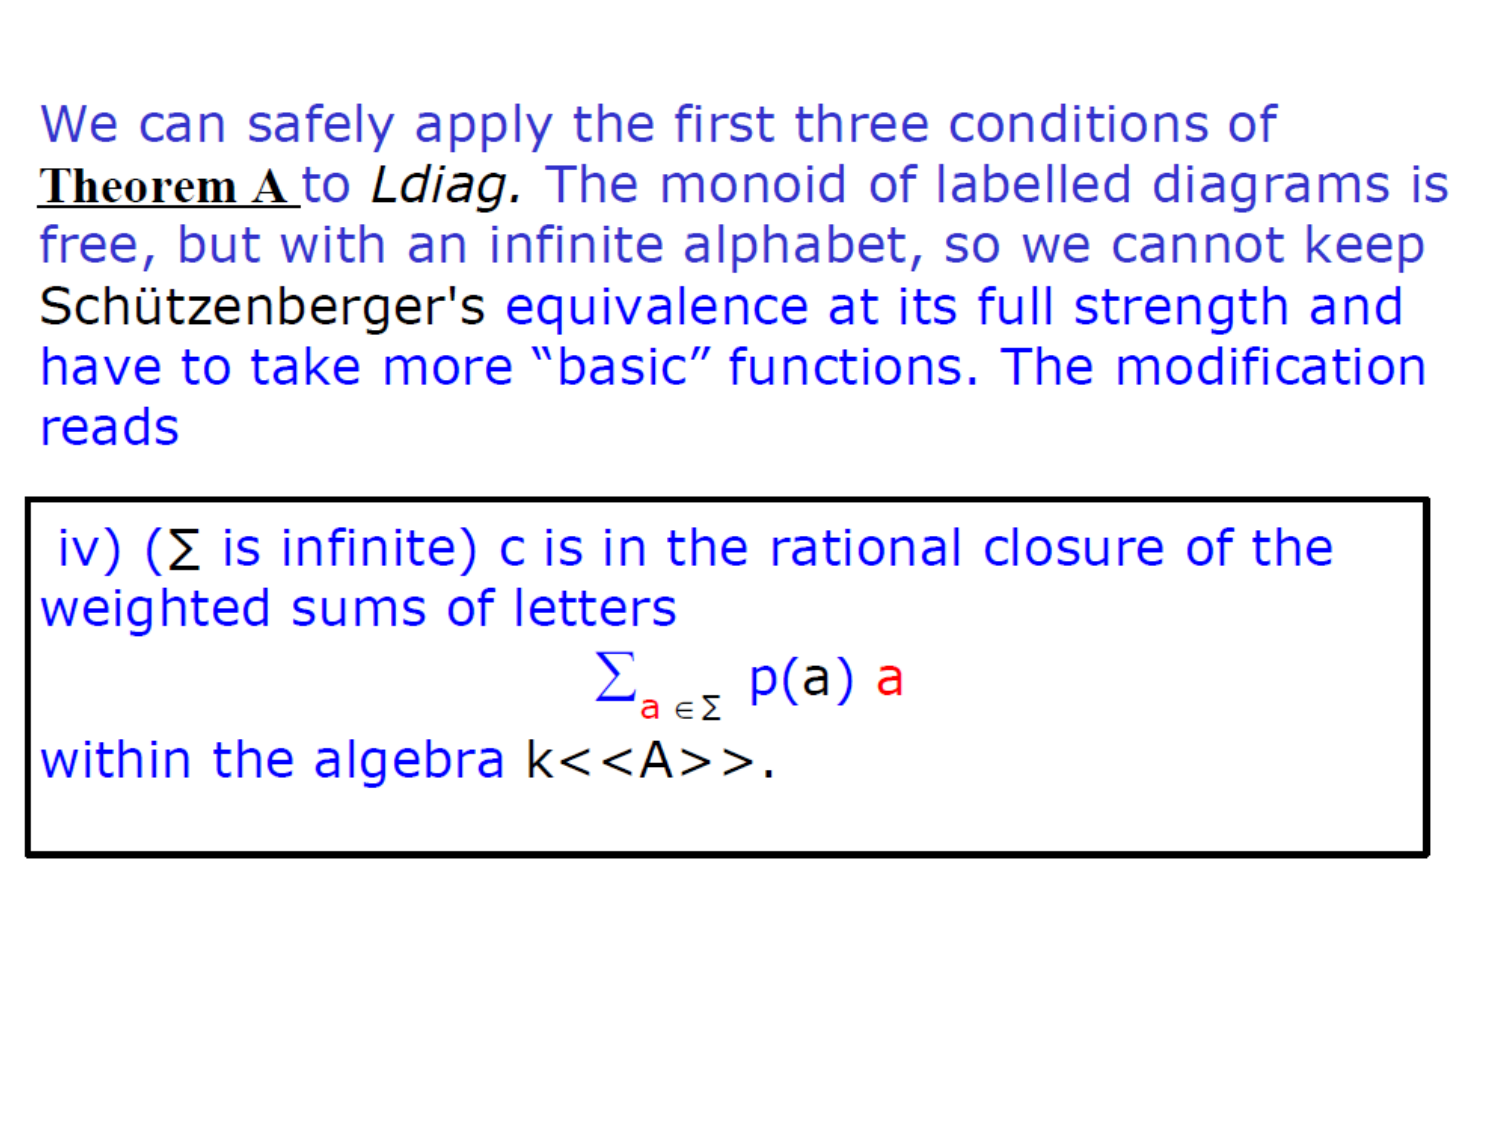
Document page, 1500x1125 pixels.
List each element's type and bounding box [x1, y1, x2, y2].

picture [0, 0, 1500, 916]
